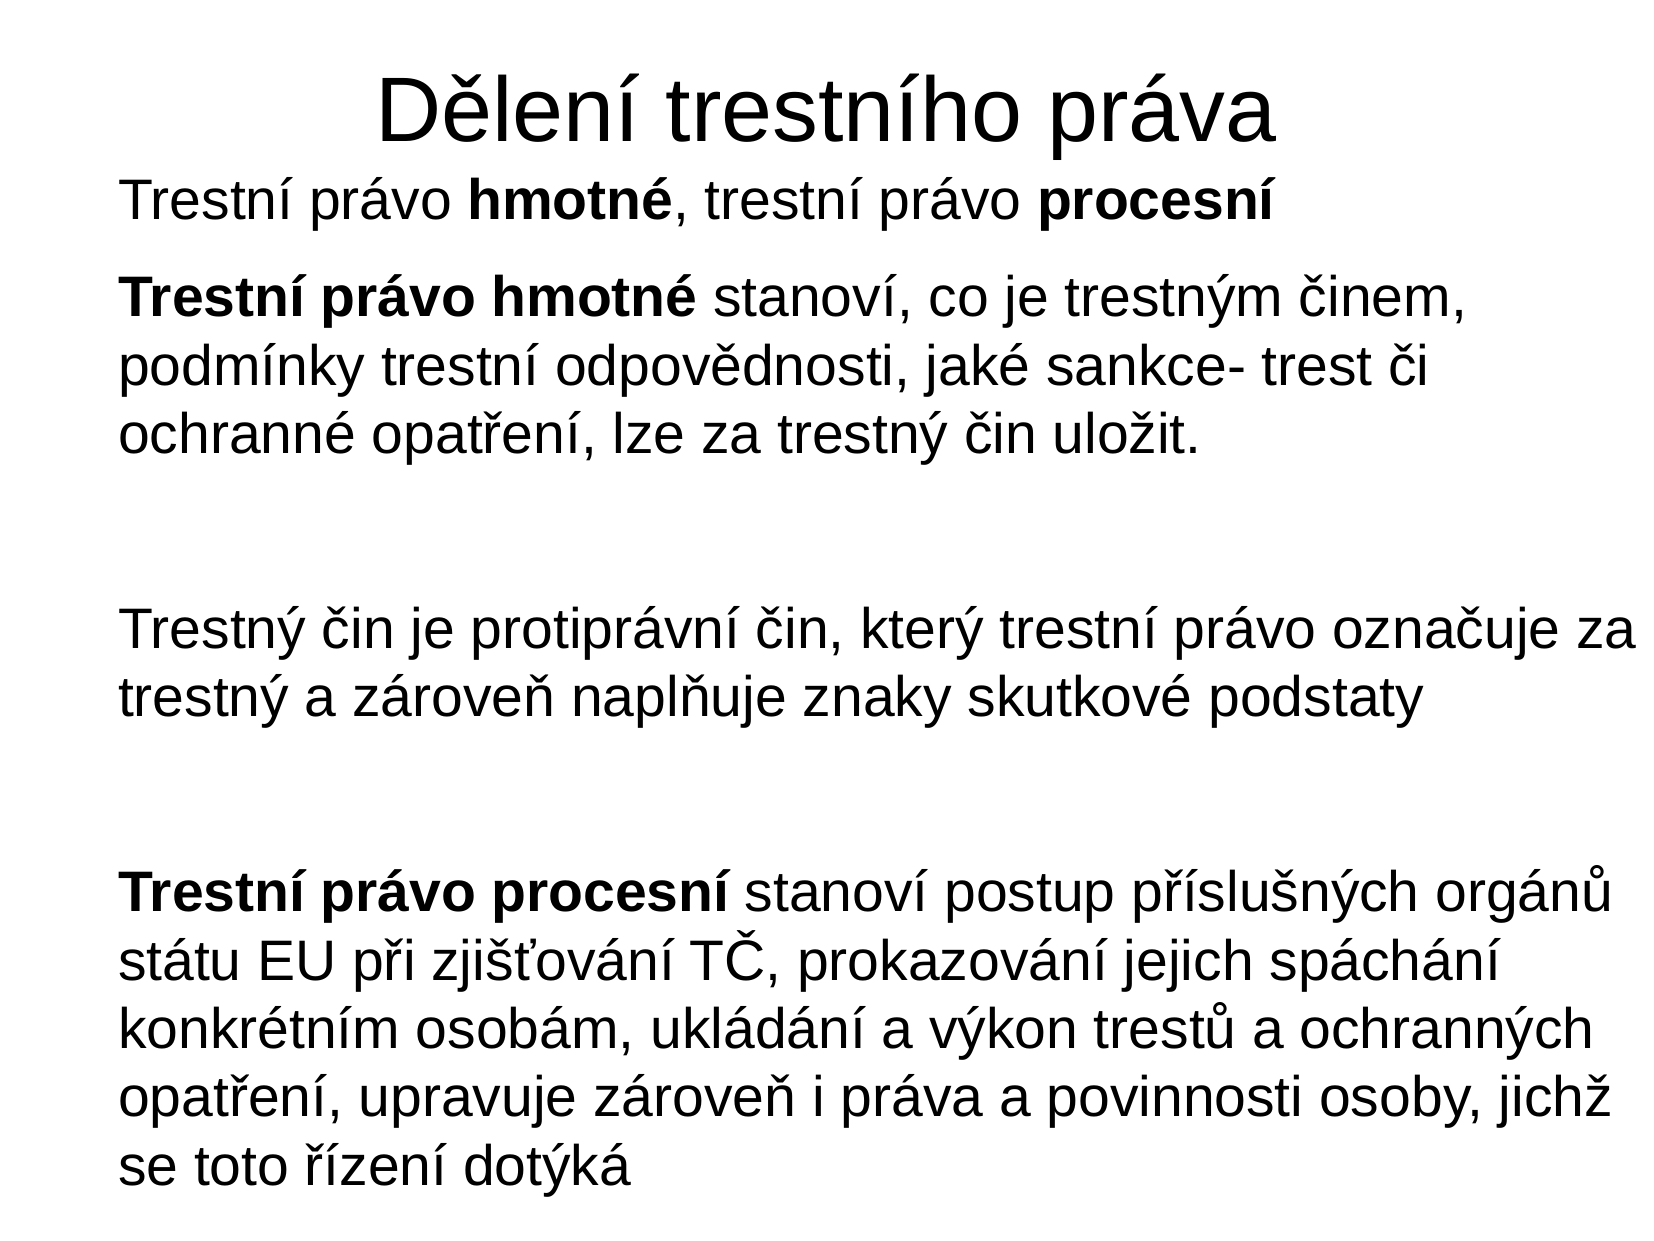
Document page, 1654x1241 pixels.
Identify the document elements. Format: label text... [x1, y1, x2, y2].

title Dělení trestního práva [82, 49, 1571, 135]
list Trestní právo hmotné, trestní právo procesní Trestní právo hmotné stanoví, co je trestným činem, podmínky trestní odpovědnosti, jaké sankce- trest či ochranné opatření, lze za trestný čin uložit. Trestný čin je protiprávní čin, který trestní právo označuje za trestný a zároveň naplňuje znaky skutkové podstaty Trestní právo procesní stanoví postup příslušných orgánů státu EU při zjišťování TČ, prokazování jejich spáchání konkrétním osobám, ukládání a výkon trestů a ochranných opatření, upravuje zároveň i práva a povinnosti osoby, jichž se toto řízení dotýká [118, 162, 1654, 1205]
